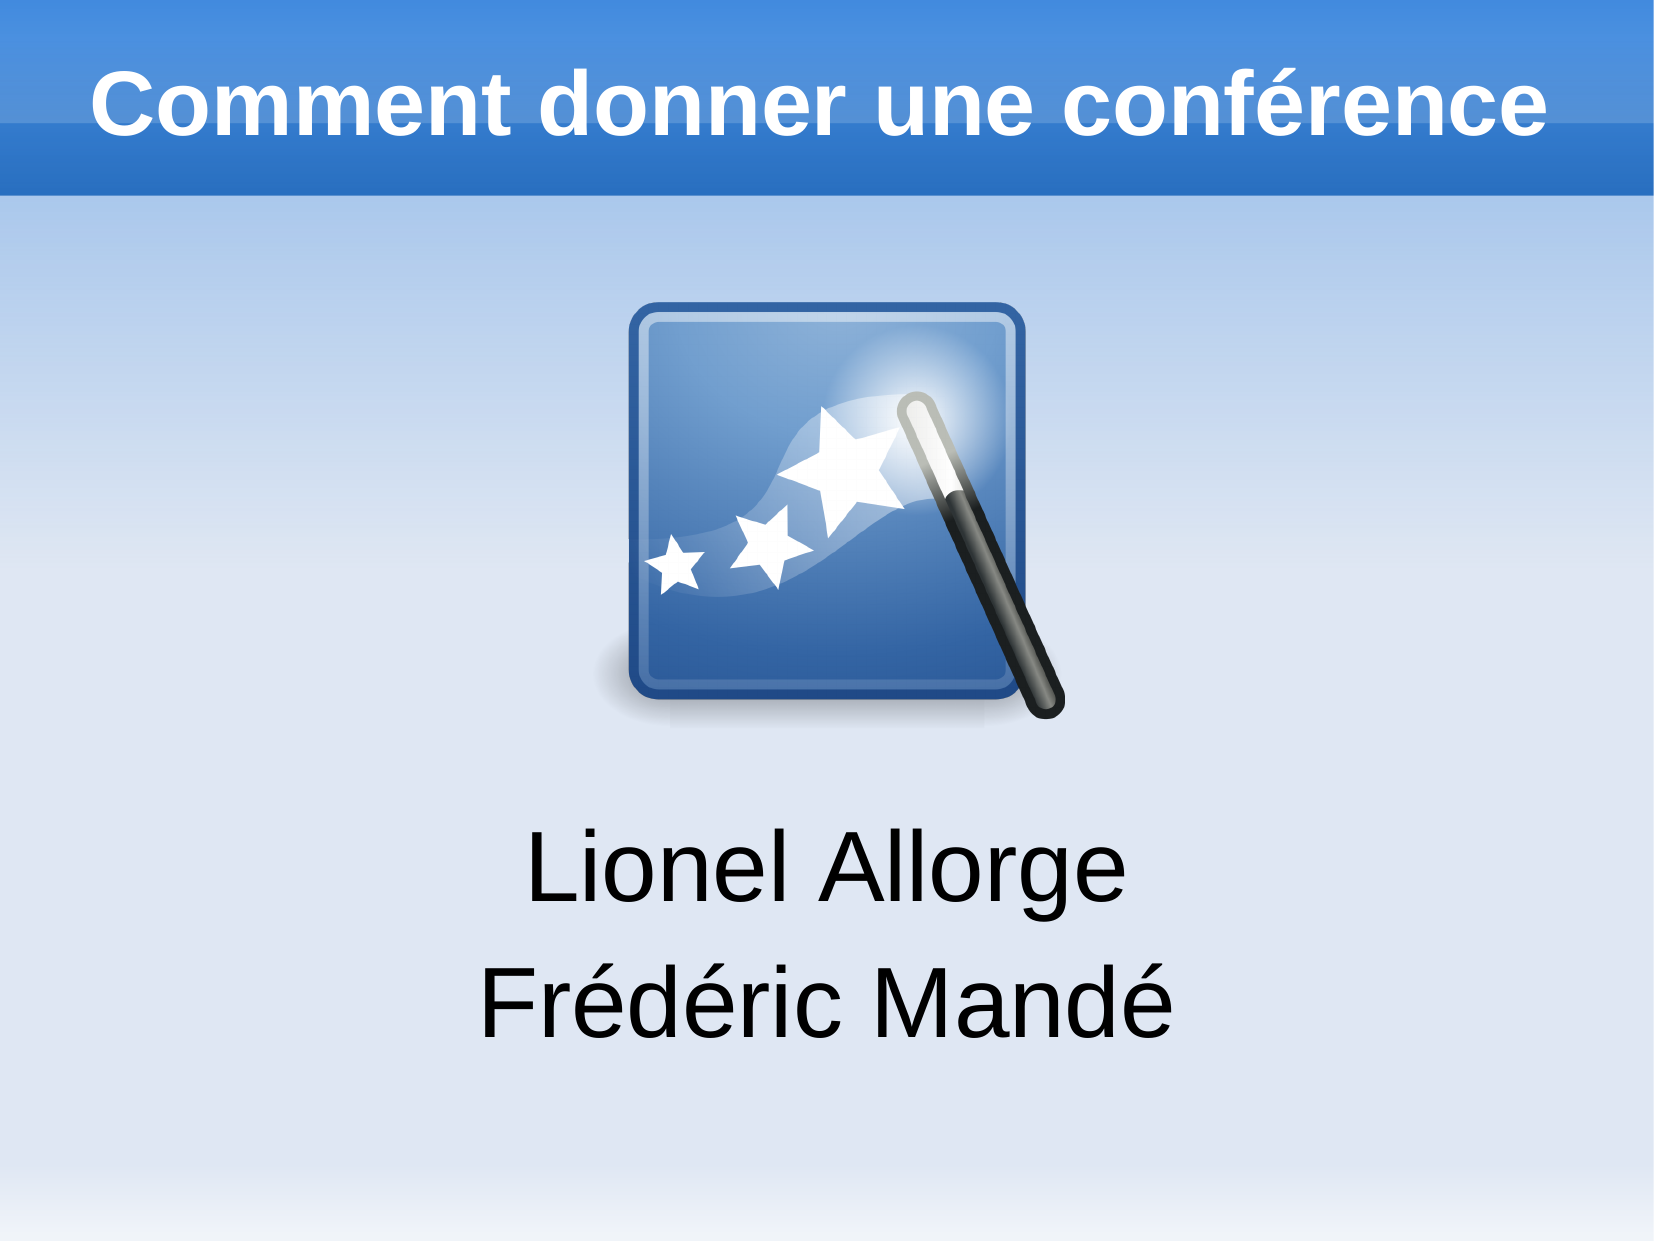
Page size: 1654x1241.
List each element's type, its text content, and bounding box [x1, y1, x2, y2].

title Comment donner une conférence [76, 0, 1565, 208]
text_box Lionel Allorge Frédéric Mandé [462, 803, 1192, 1067]
picture [0, 0, 1654, 1241]
